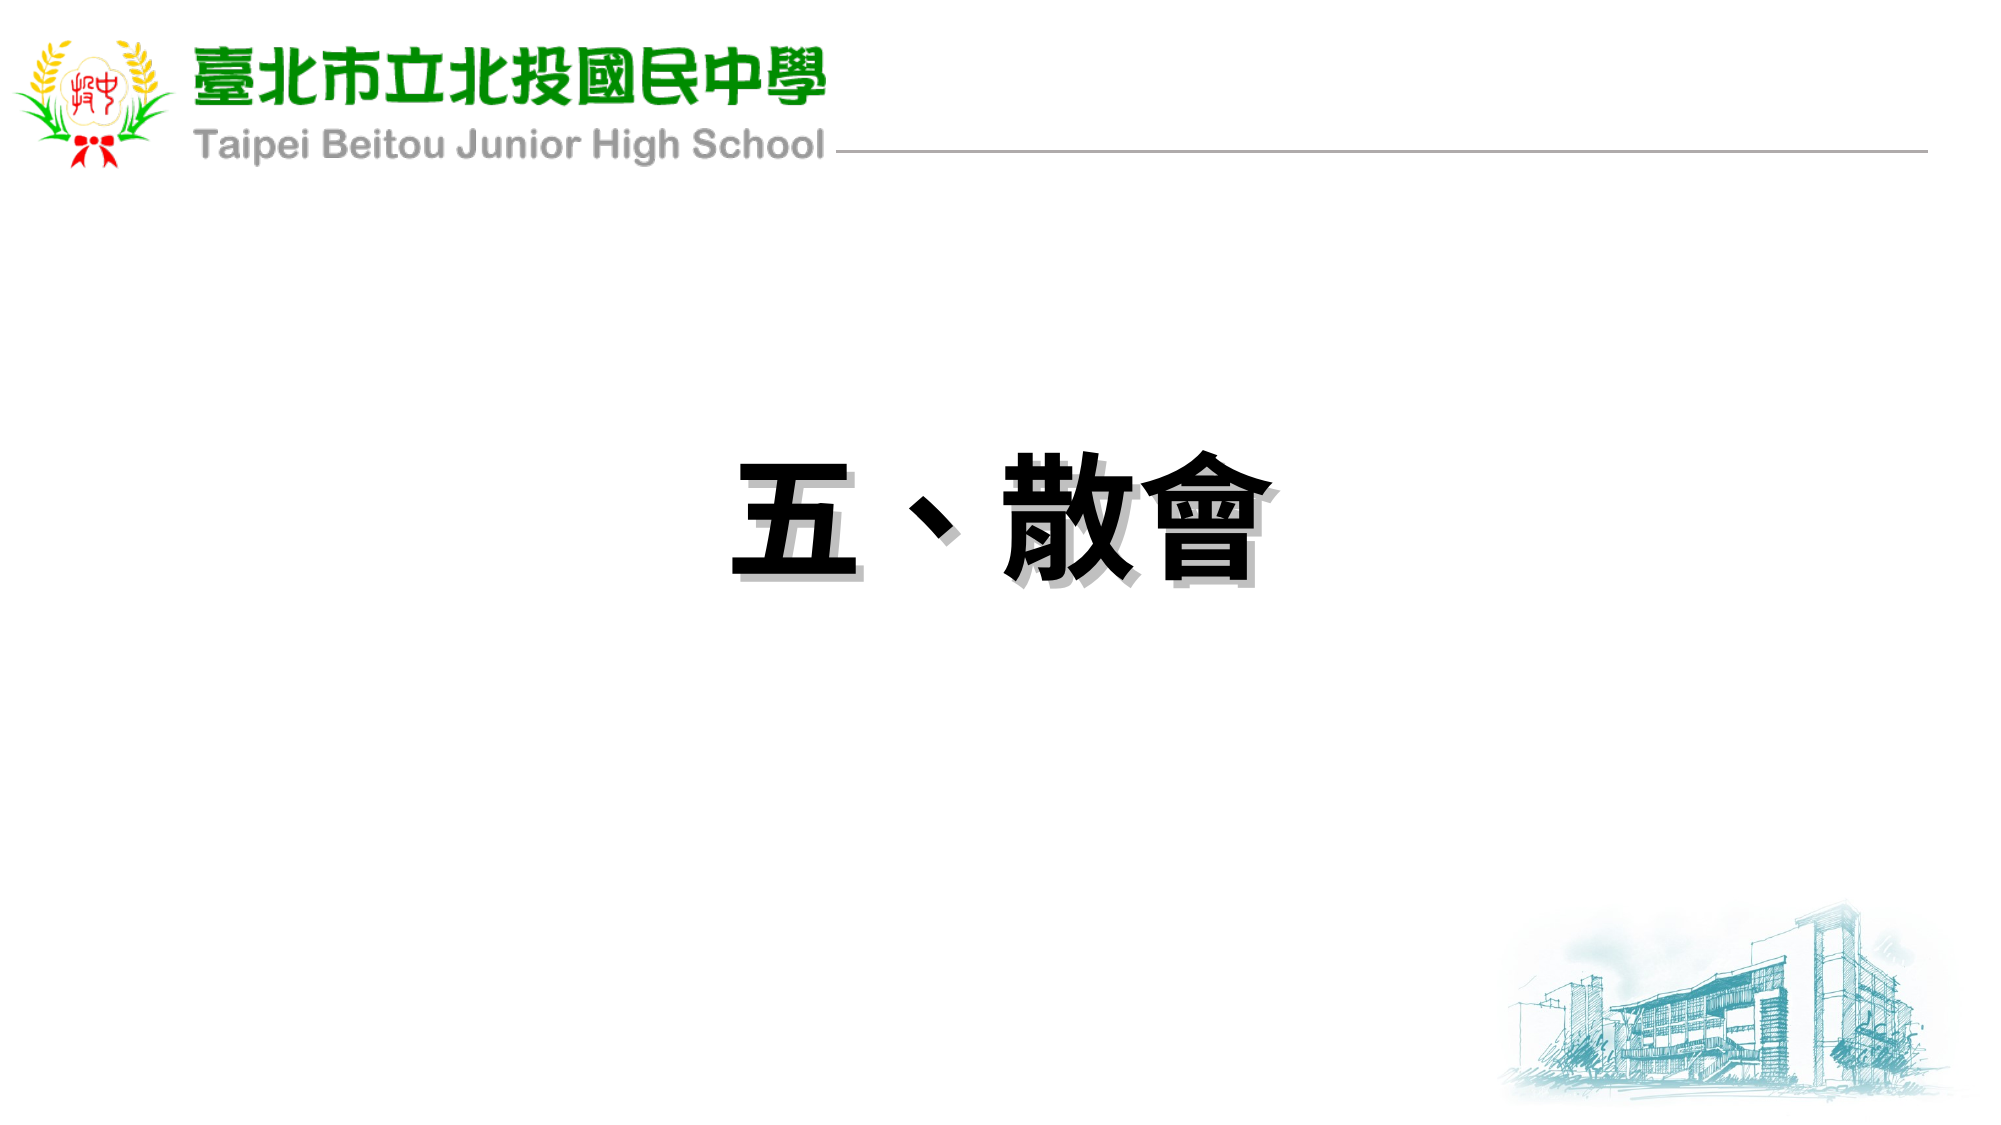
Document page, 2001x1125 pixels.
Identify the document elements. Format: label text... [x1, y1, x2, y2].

list 五、散會 [137, 423, 1863, 893]
